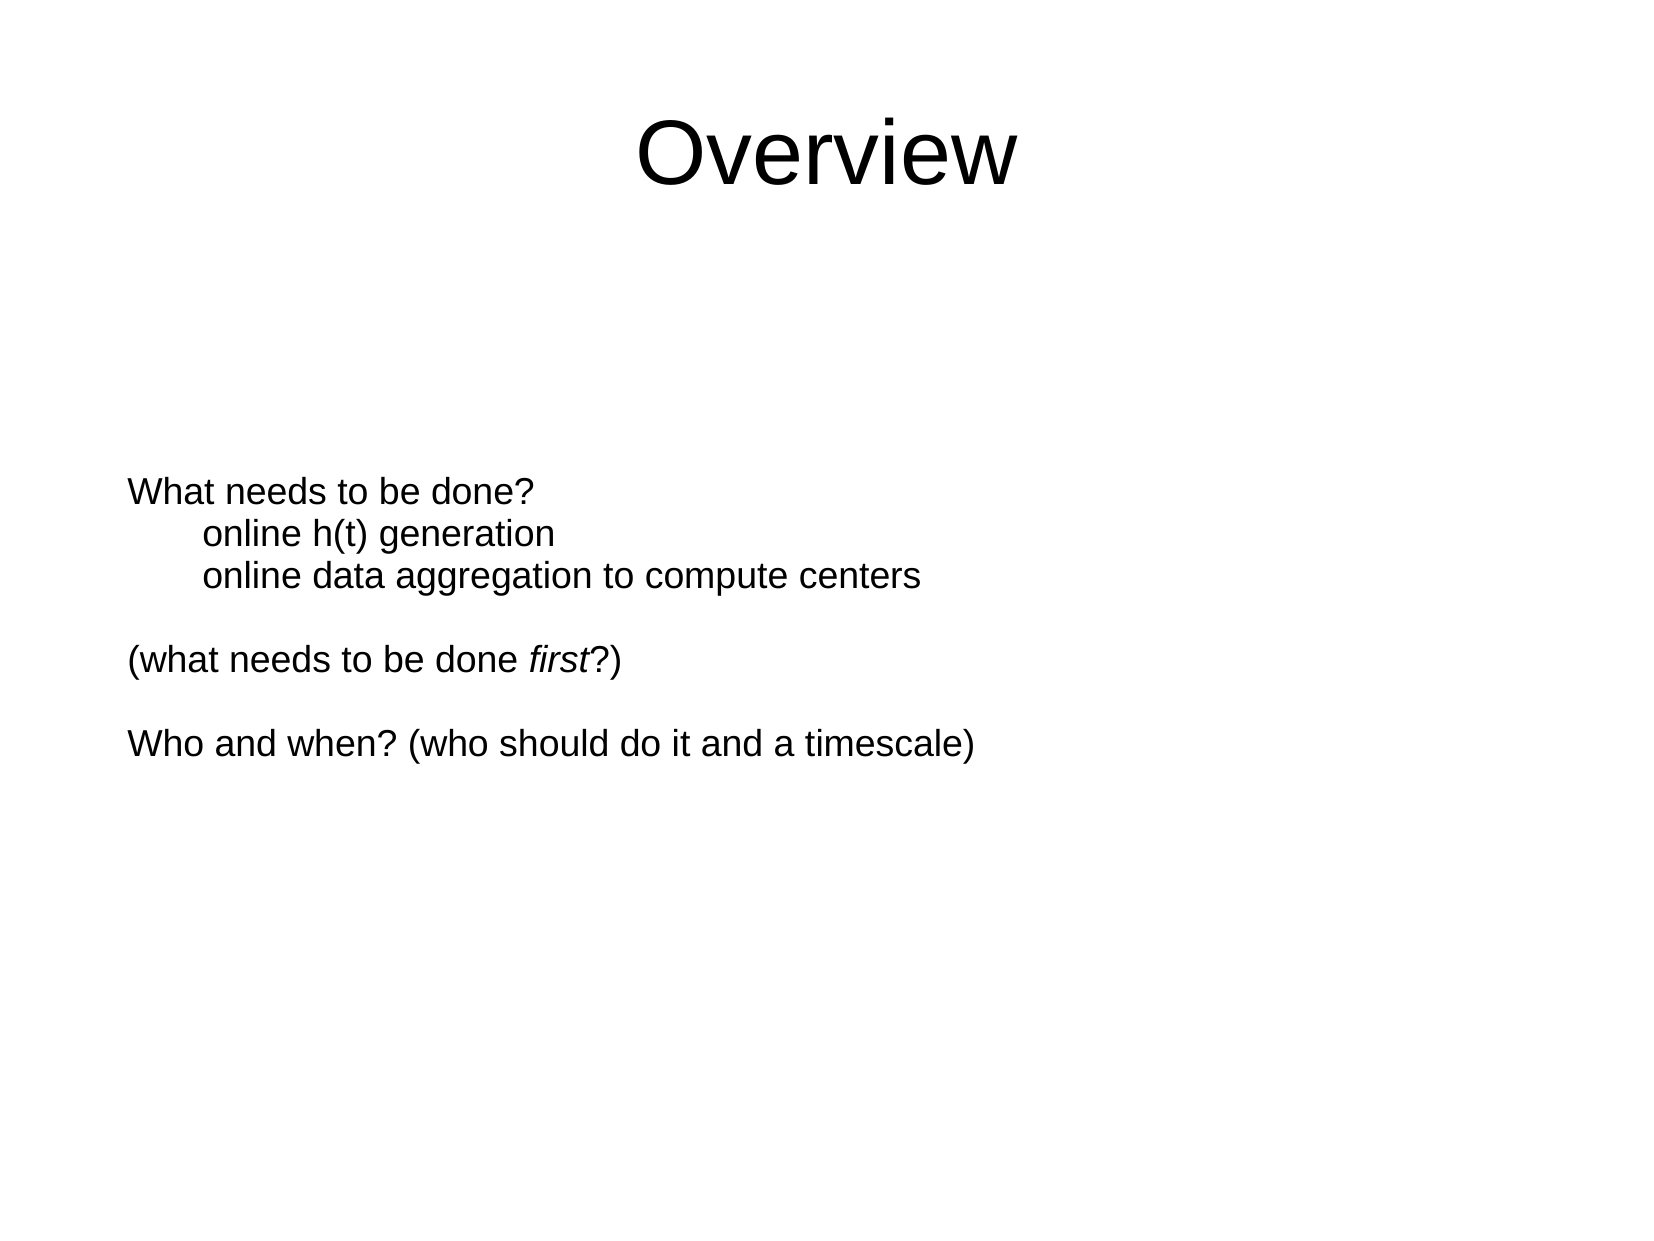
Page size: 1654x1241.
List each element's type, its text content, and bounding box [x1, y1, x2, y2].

text_box What needs to be done? online h(t) generation online data aggregation to compute centers (what needs to be done first?) Who and when? (who should do it and a timescale) [112, 421, 1221, 814]
title Overview [82, 56, 1571, 250]
